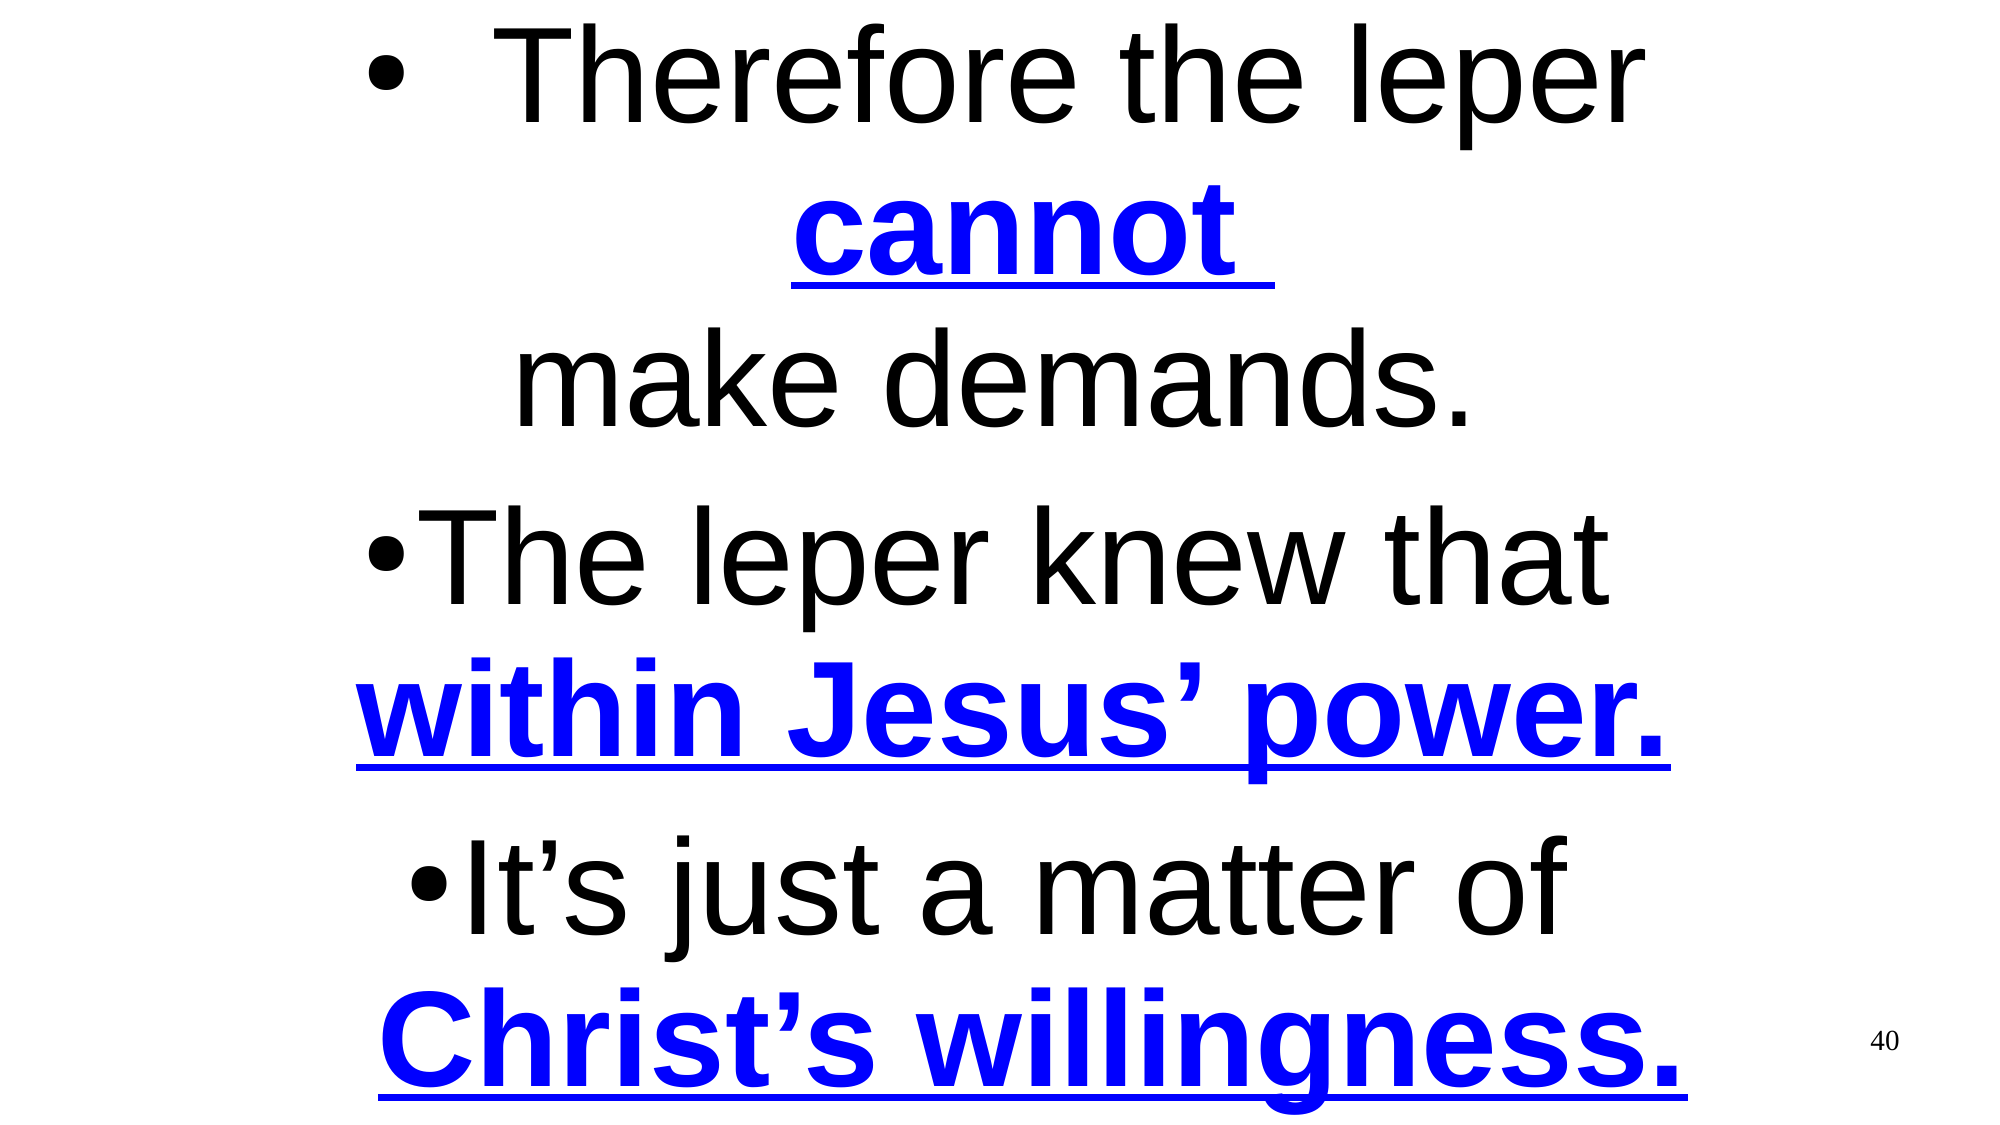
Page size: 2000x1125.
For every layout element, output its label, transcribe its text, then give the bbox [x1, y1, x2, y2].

list Therefore the leper cannot make demands. The leper knew that within Jesus’ power. It’s just a matter of Christ’s willingness. [0, 0, 1996, 1123]
